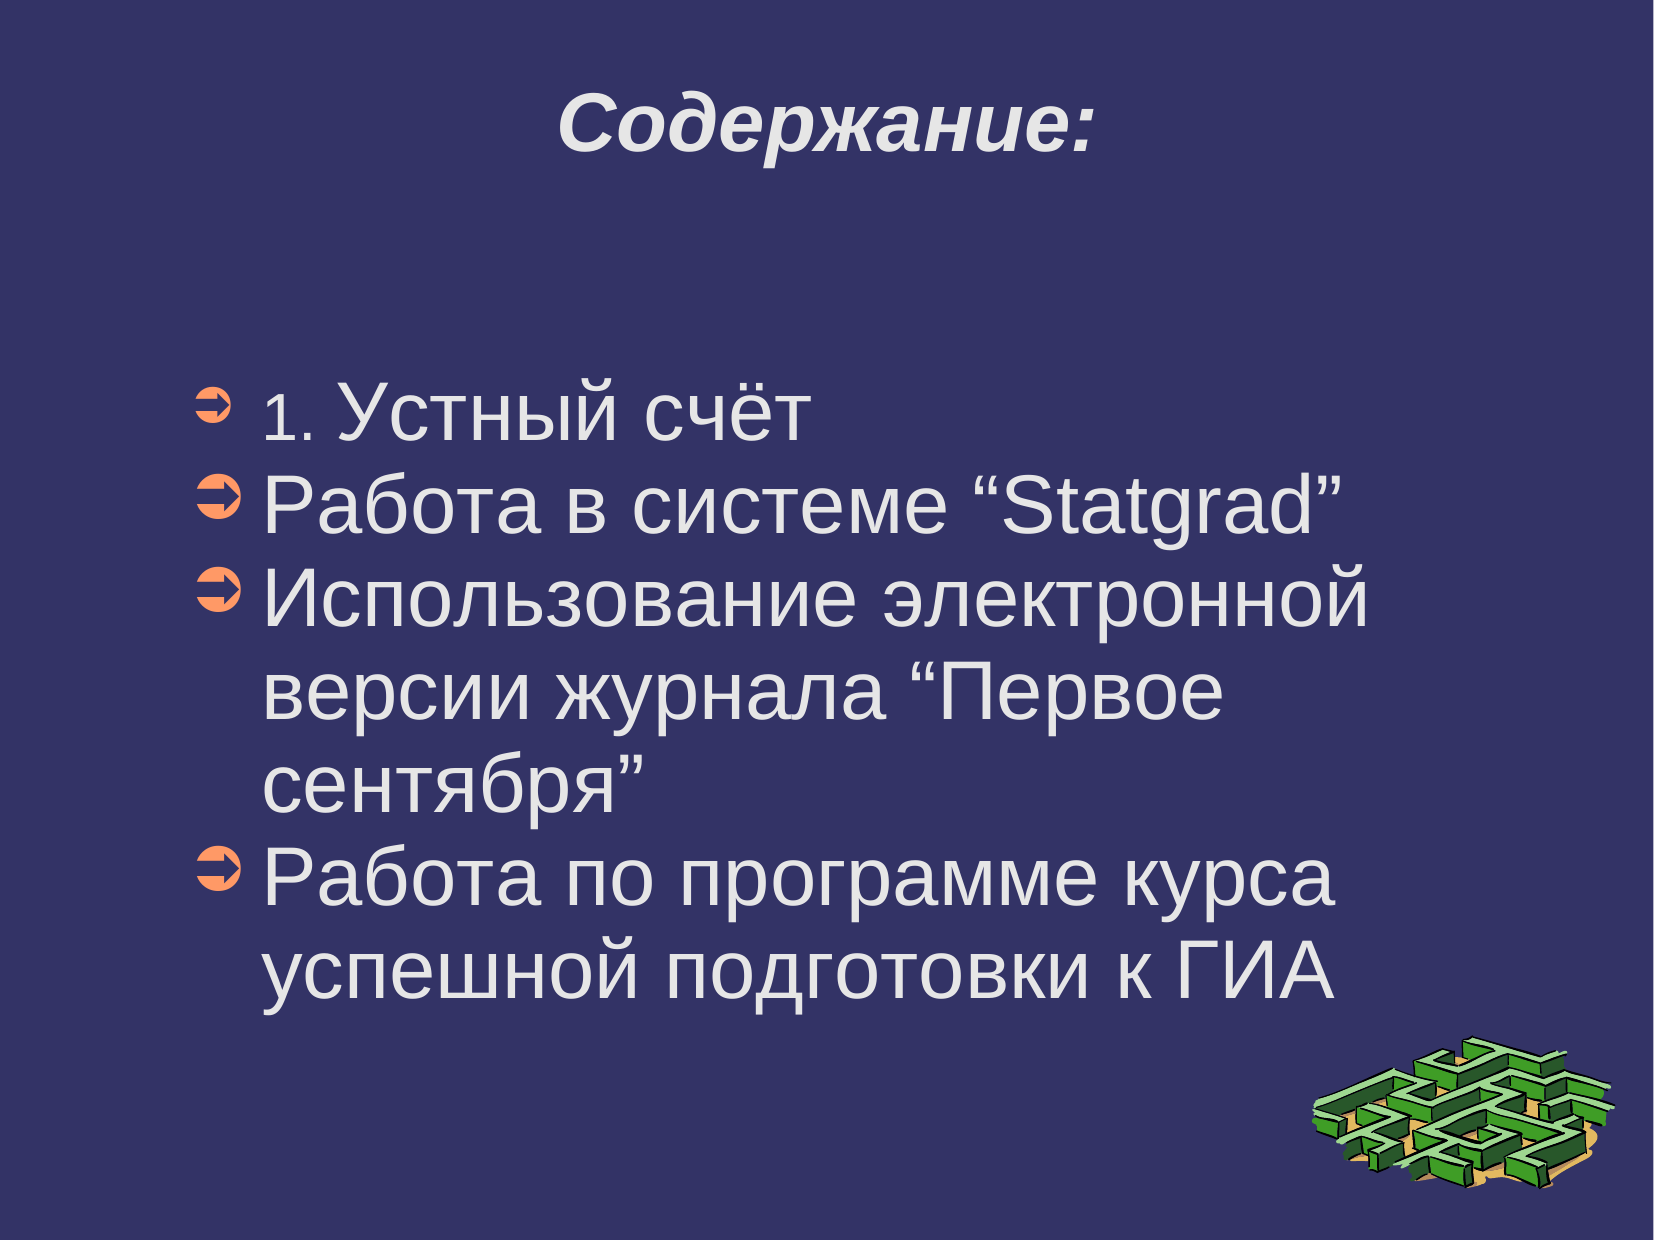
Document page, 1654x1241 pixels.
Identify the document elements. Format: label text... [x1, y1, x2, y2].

title Содержание: [121, 19, 1534, 227]
list 1. Устный счёт Работа в системе “Statgrad” Использование электронной версии журнала “Первое сентября” Работа по программе курса успешной подготовки к ГИА [178, 364, 1570, 1147]
